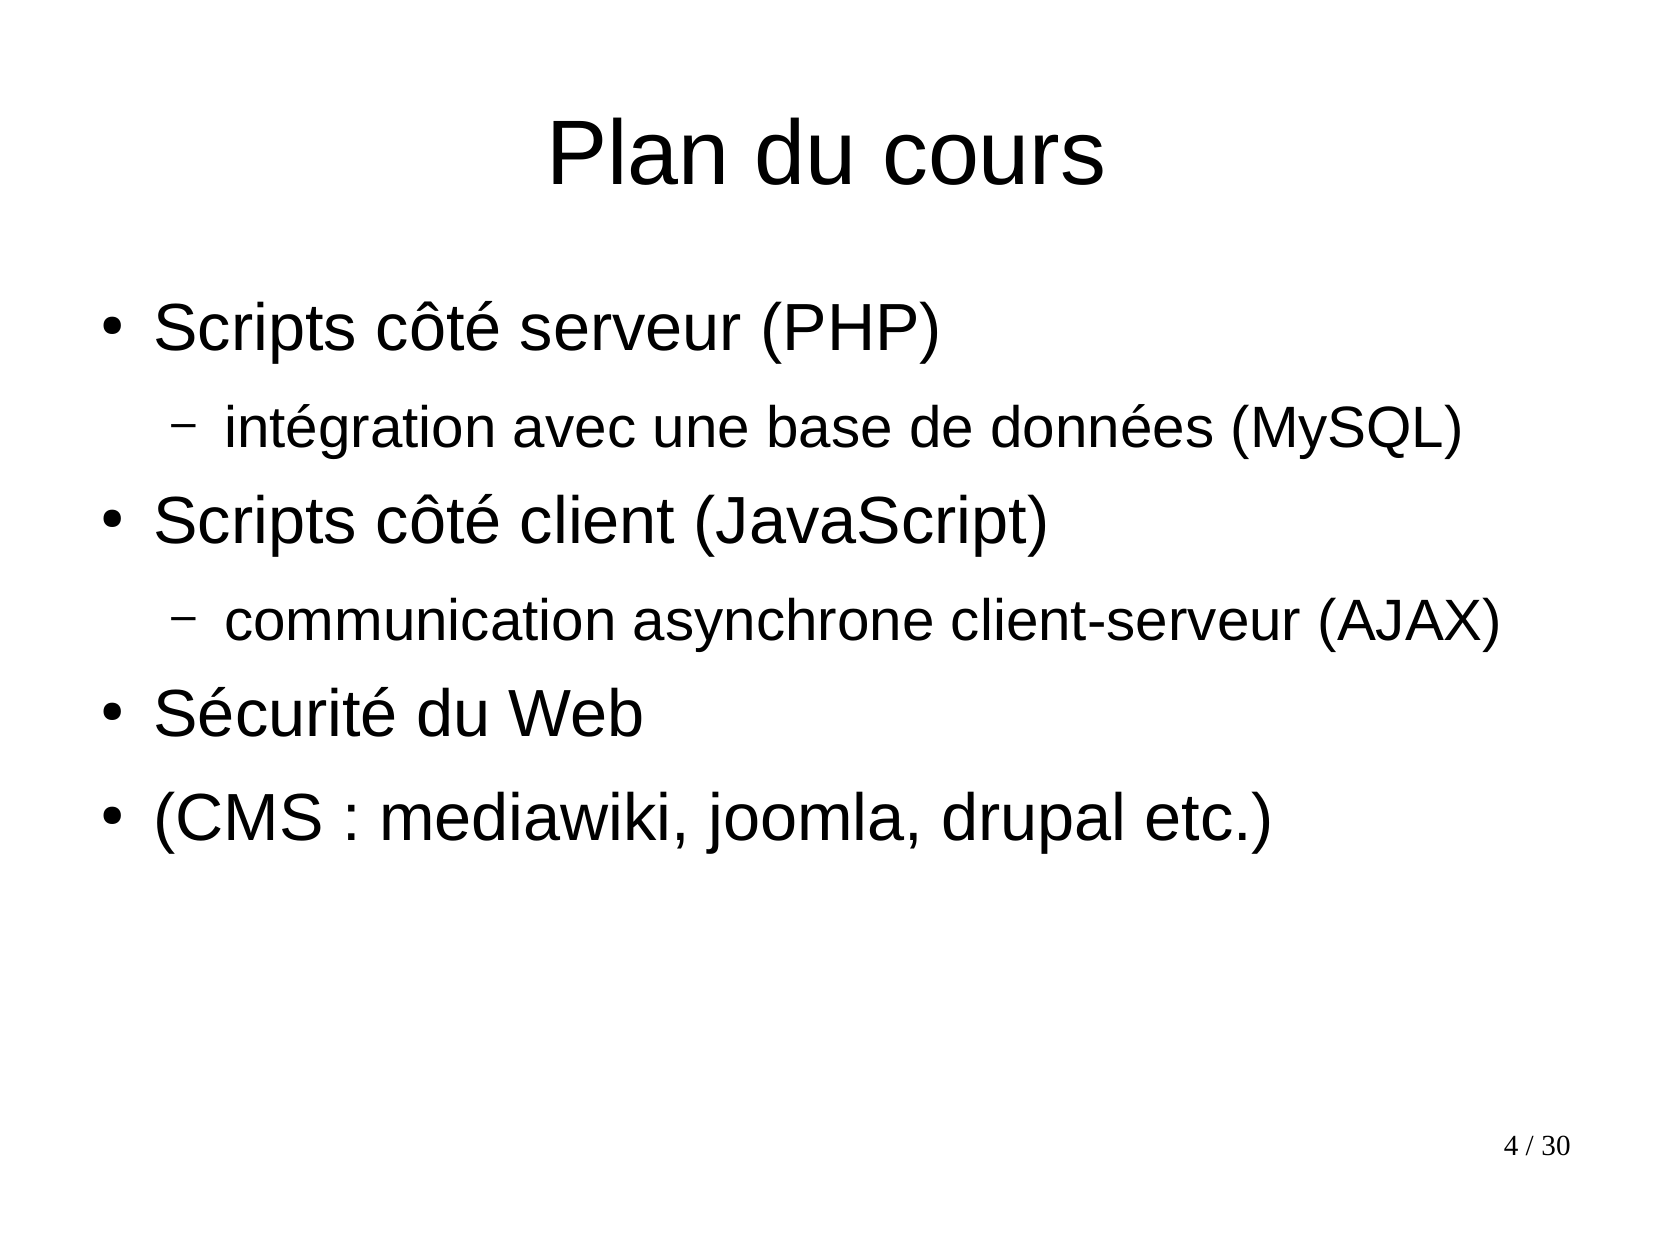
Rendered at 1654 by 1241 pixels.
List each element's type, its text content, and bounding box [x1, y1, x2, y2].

title Plan du cours [82, 49, 1571, 257]
list Scripts côté serveur (PHP) intégration avec une base de données (MySQL) Scripts côté client (JavaScript) communication asynchrone client-serveur (AJAX) Sécurité du Web (CMS : mediawiki, joomla, drupal etc.) [82, 290, 1571, 1010]
